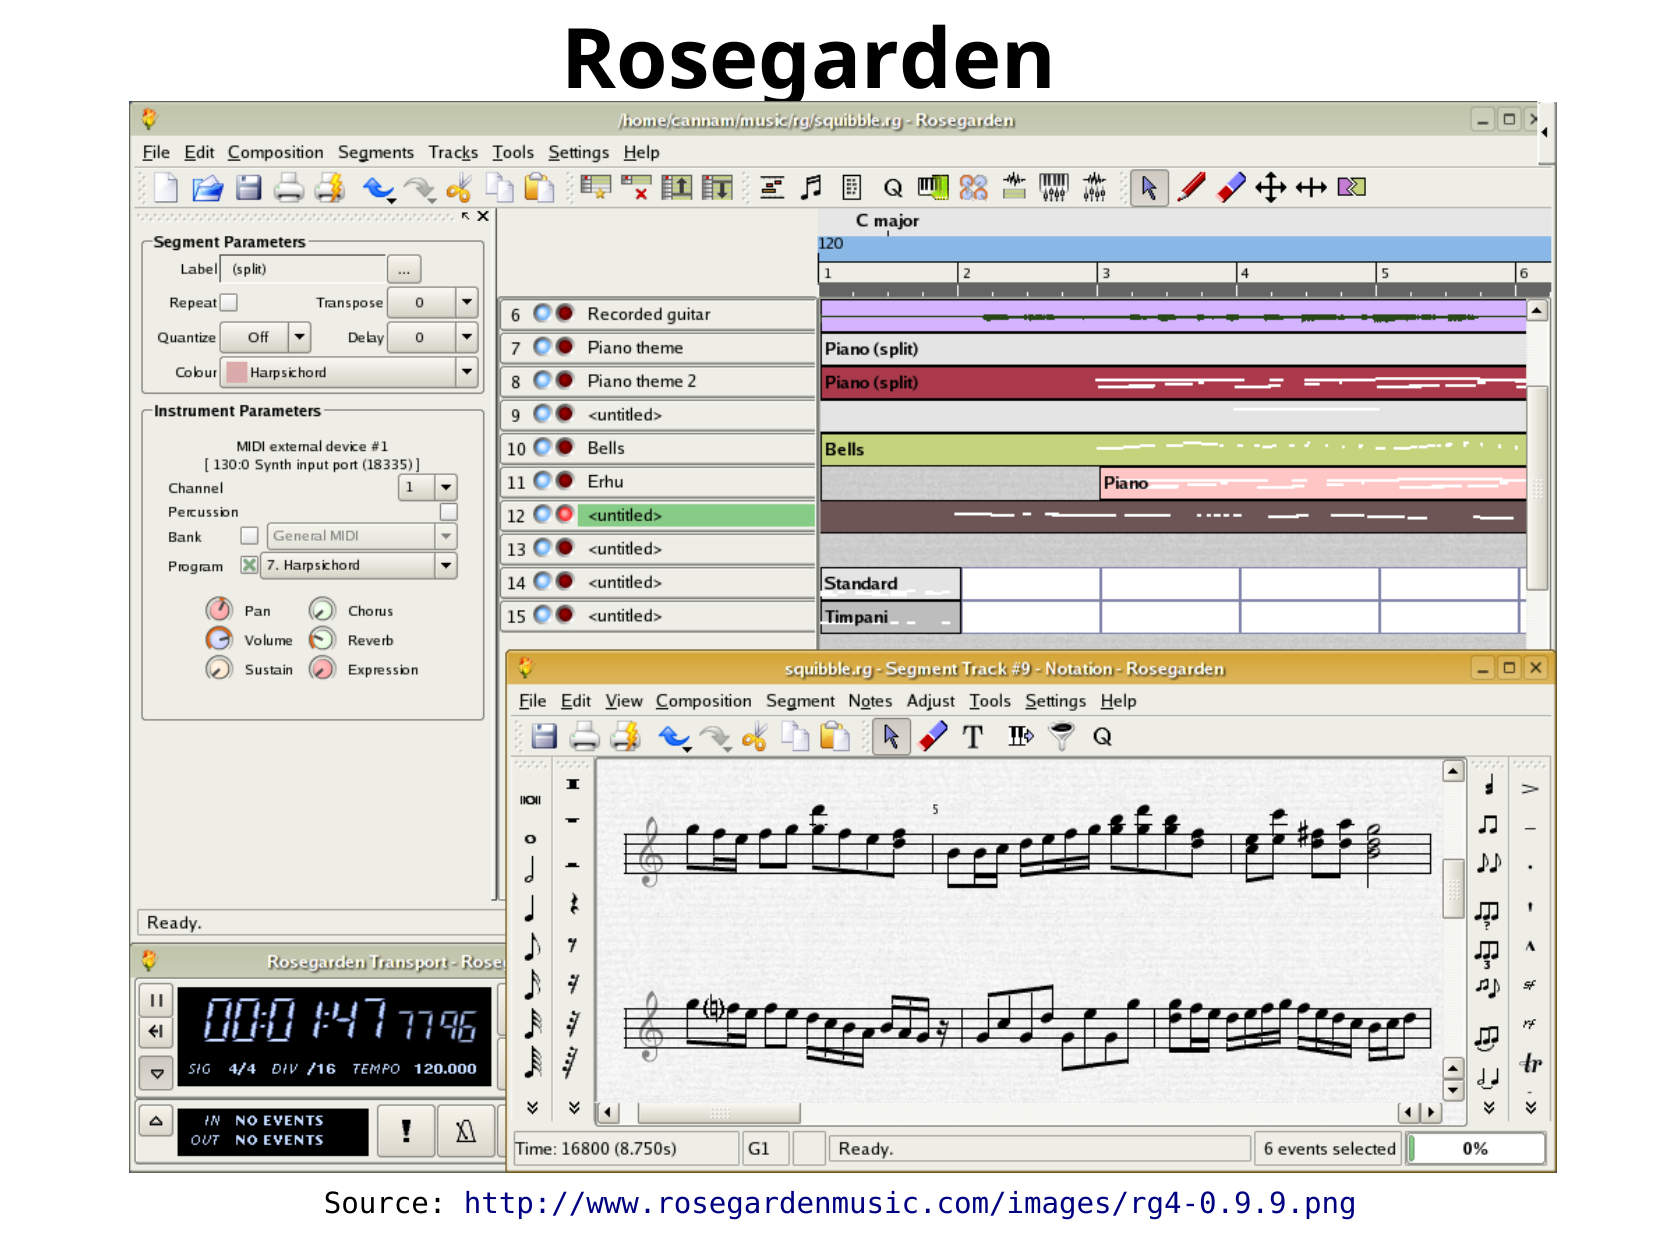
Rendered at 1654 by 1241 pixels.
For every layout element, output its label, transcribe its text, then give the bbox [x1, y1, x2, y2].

picture [129, 101, 1557, 1173]
text_box Source: http://www.rosegardenmusic.com/images/rg4-0.9.9.png [323, 1185, 1368, 1241]
text_box Rosegarden [561, 0, 1205, 101]
